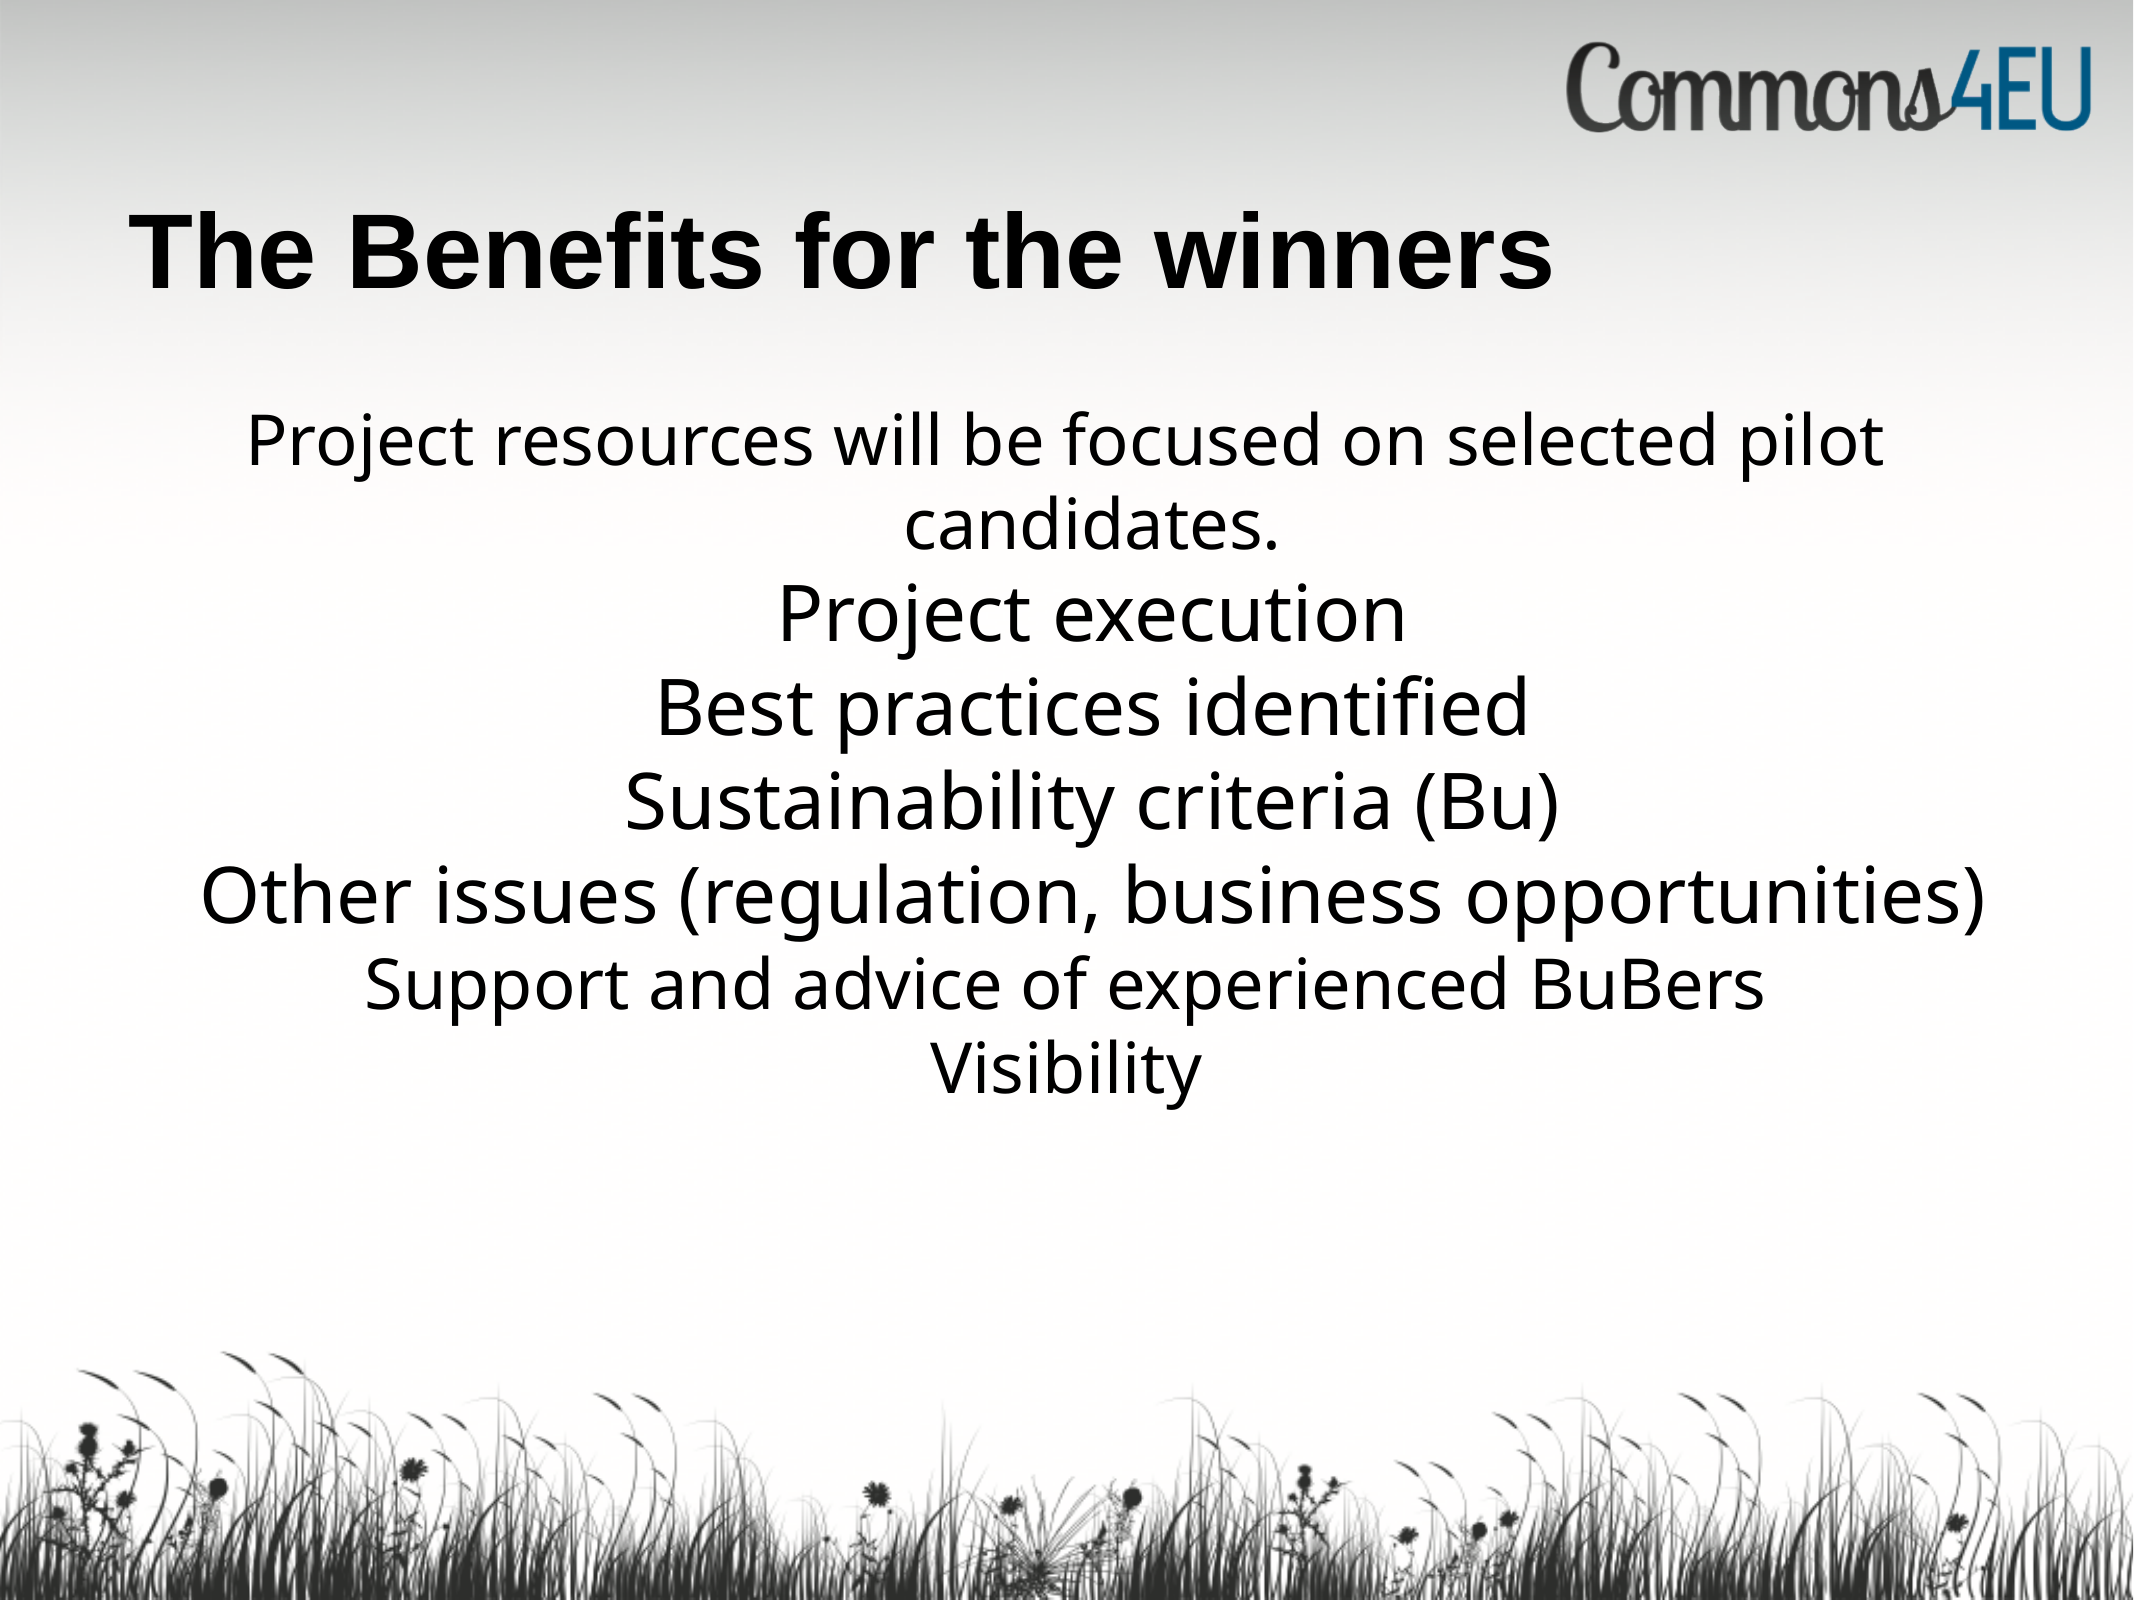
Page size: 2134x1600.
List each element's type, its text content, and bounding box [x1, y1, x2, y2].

picture [0, 0, 2134, 1600]
title The Benefits for the winners [106, 158, 2027, 331]
list Project resources will be focused on selected pilot candidates. Project execution Best practices identified Sustainability criteria (Bu) Other issues (regulation, business opportunities) Support and advice of experienced BuBers Visibility [106, 373, 2027, 1184]
